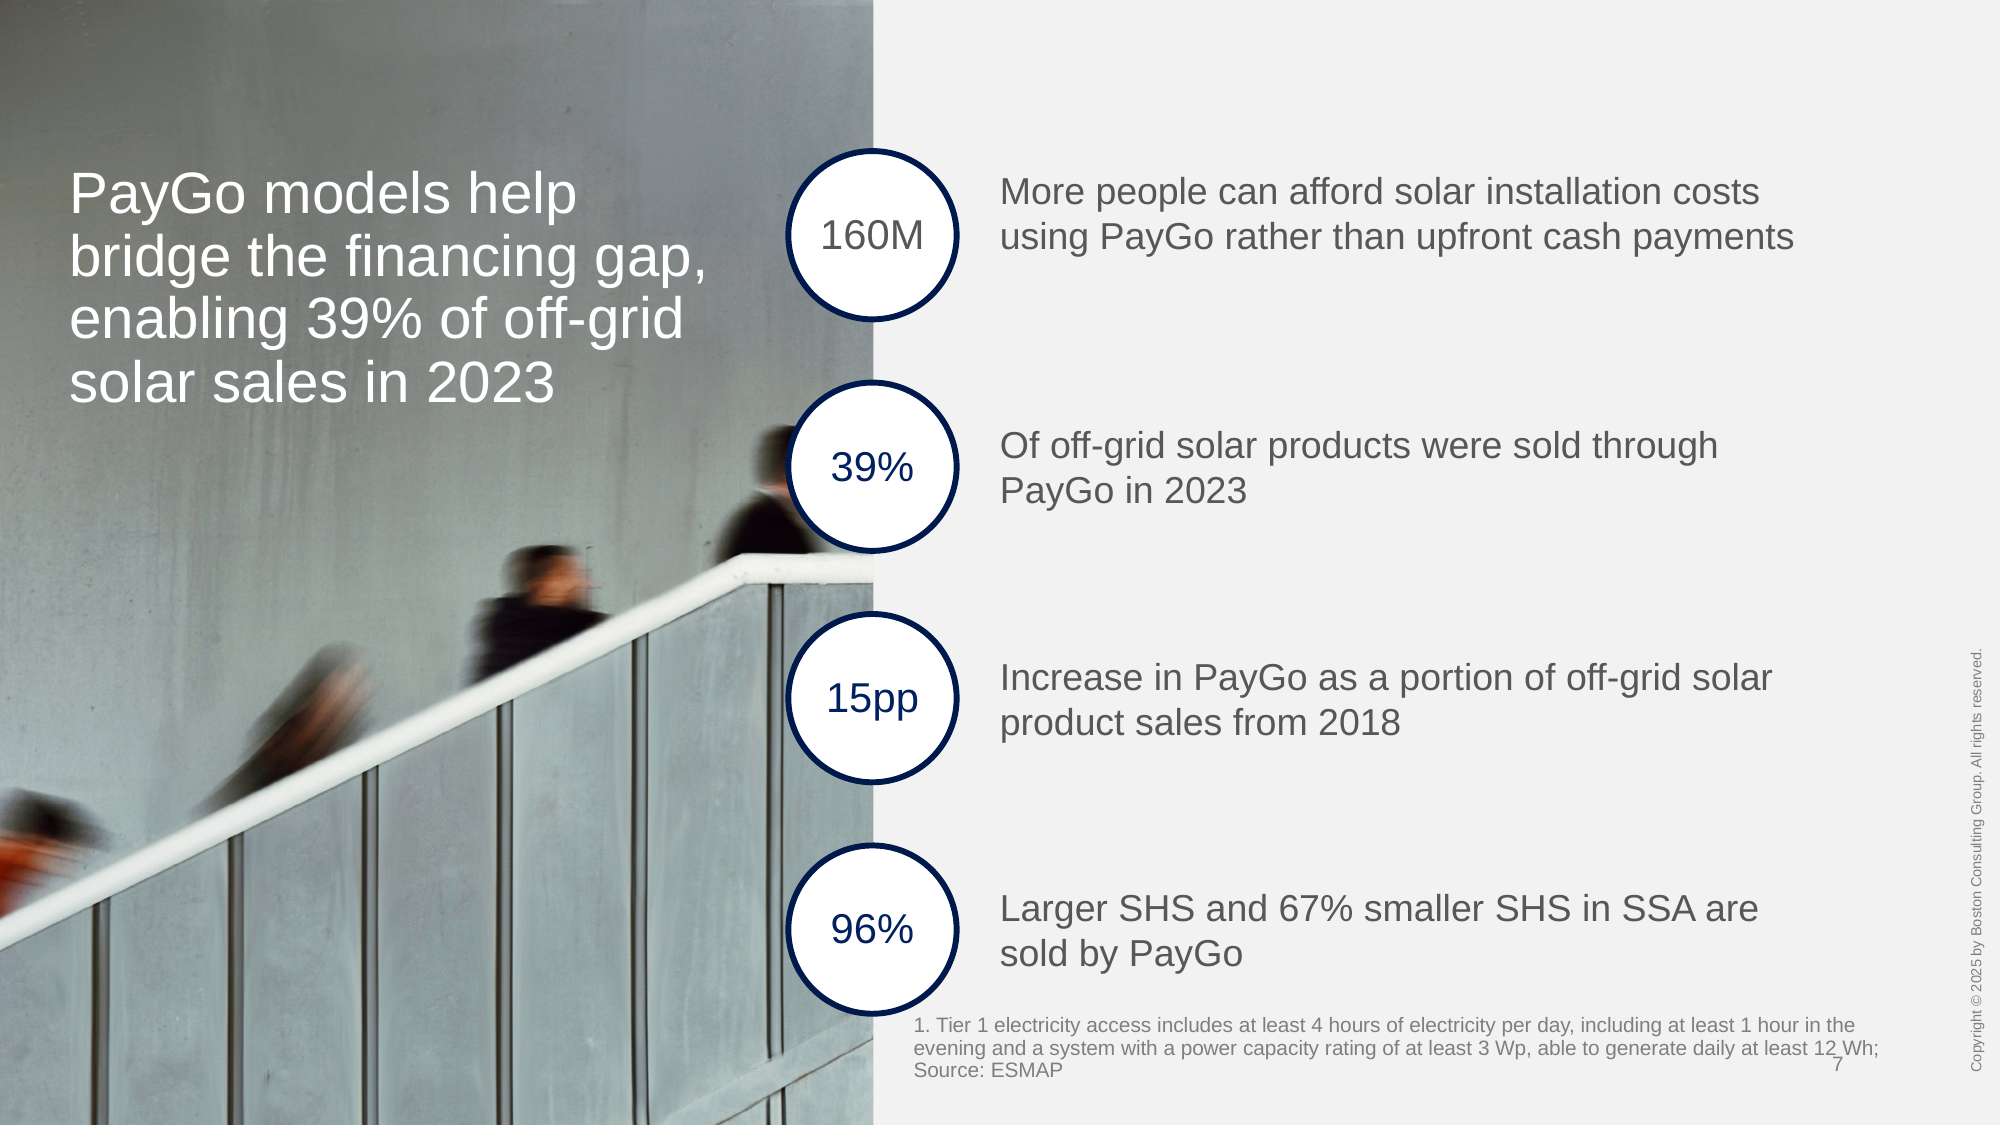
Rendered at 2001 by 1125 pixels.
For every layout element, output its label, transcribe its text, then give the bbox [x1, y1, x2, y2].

text_box 160M [788, 151, 957, 320]
text_box 39% [788, 382, 957, 551]
text_box Of off-grid solar products were sold through PayGo in 2023 [999, 421, 1809, 513]
picture [0, 0, 874, 1125]
text_box More people can afford solar installation costs using PayGo rather than upfront cash payments [999, 167, 1809, 258]
text_box 15pp [788, 613, 957, 783]
text_box Increase in PayGo as a portion of off-grid solar product sales from 2018 [999, 652, 1809, 744]
text_box 96% [788, 845, 957, 1014]
title PayGo models help bridge the financing gap, enabling 39% of off-grid solar sales in 2023 [69, 162, 735, 409]
text_box Larger SHS and 67% smaller SHS in SSA are sold by PayGo [999, 884, 1809, 976]
text_box 1. Tier 1 electricity access includes at least 4 hours of electricity per day, including at least 1 hour in the evening and a system with a power capacity rating of at least 3 Wp, able to generate daily at least 12 Wh; Source: ESMAP [914, 1014, 1906, 1082]
